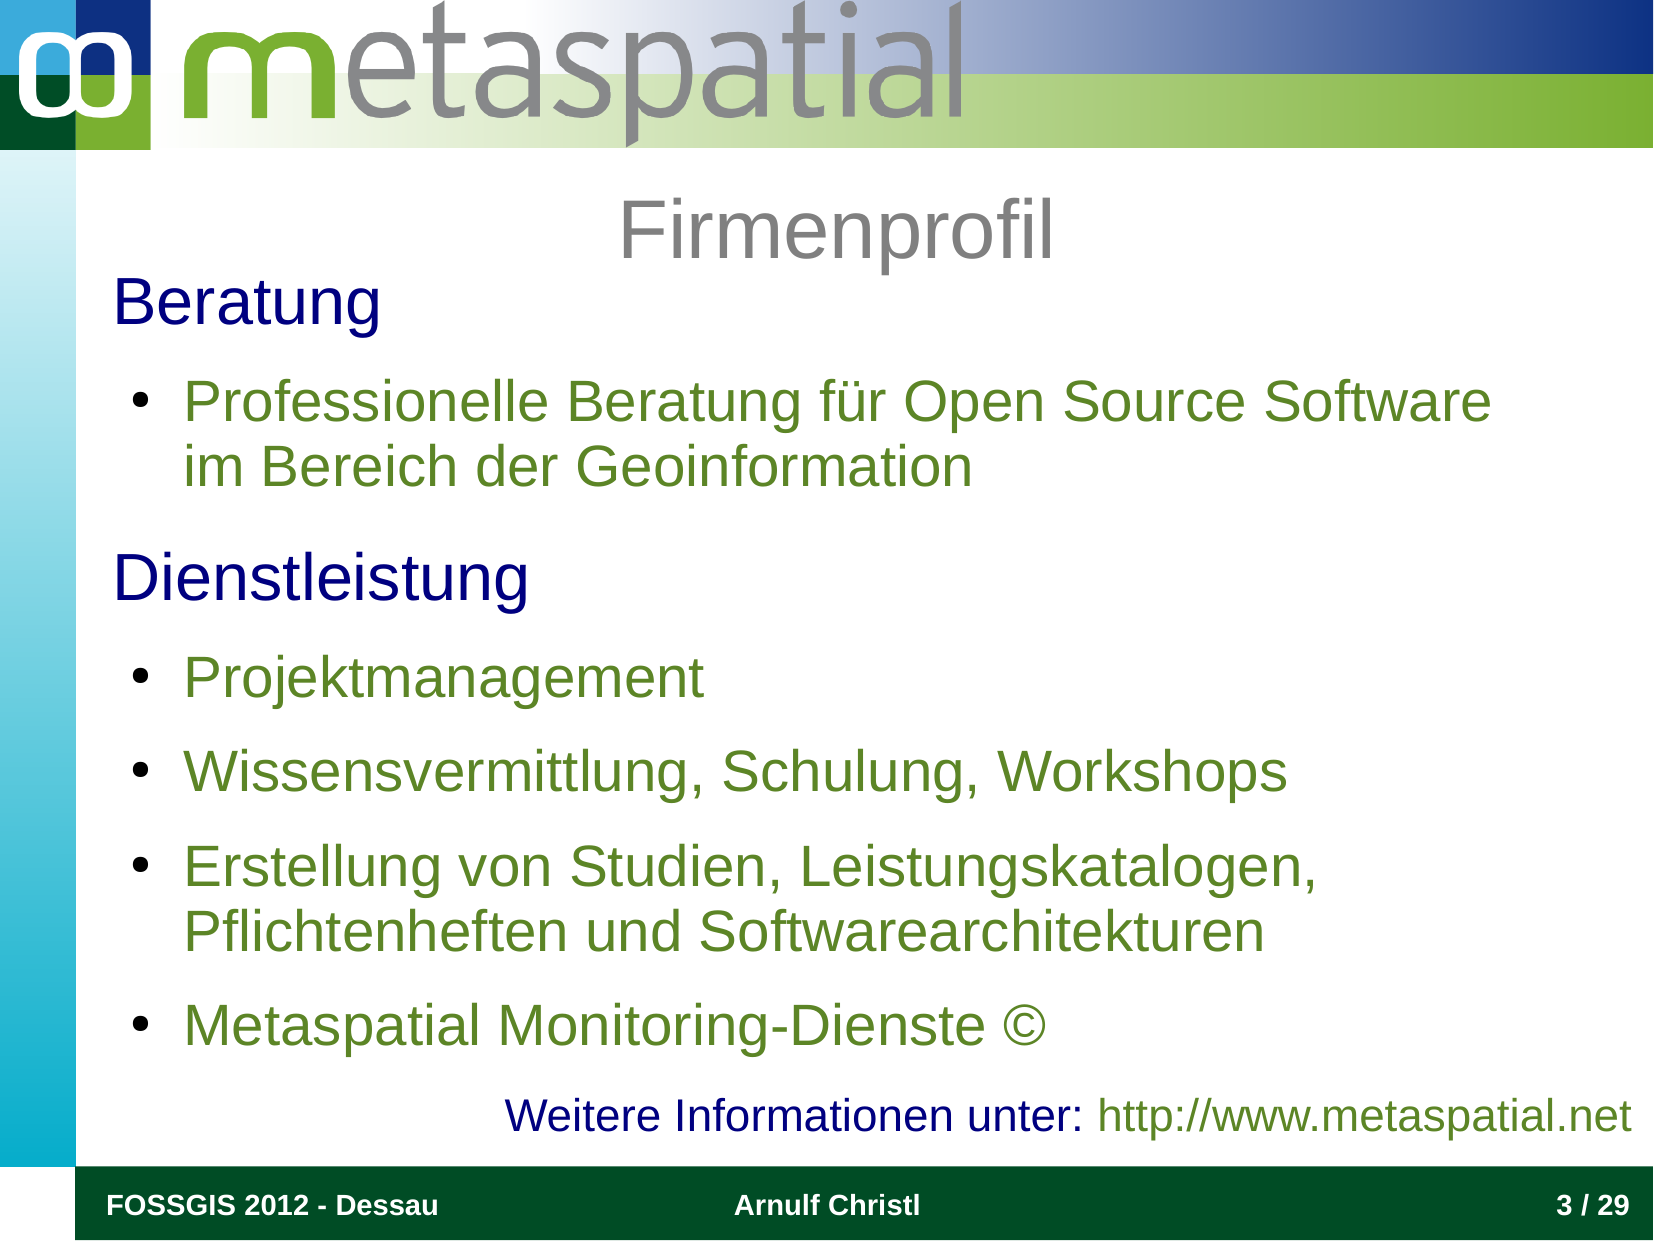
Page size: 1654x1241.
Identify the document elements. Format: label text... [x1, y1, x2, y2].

picture [0, 0, 961, 150]
title Firmenprofil [138, 126, 1560, 334]
text_box Weitere Informationen unter: http://www.metaspatial.net [450, 1081, 1633, 1149]
list Beratung Professionelle Beratung für Open Source Software im Bereich der Geoinformation Dienstleistung Projektmanagement Wissensvermittlung, Schulung, Workshops Erstellung von Studien, Leistungskatalogen, Pflichtenheften und Softwarearchitekturen Metaspatial Monitoring-Dienste © [112, 264, 1538, 1076]
